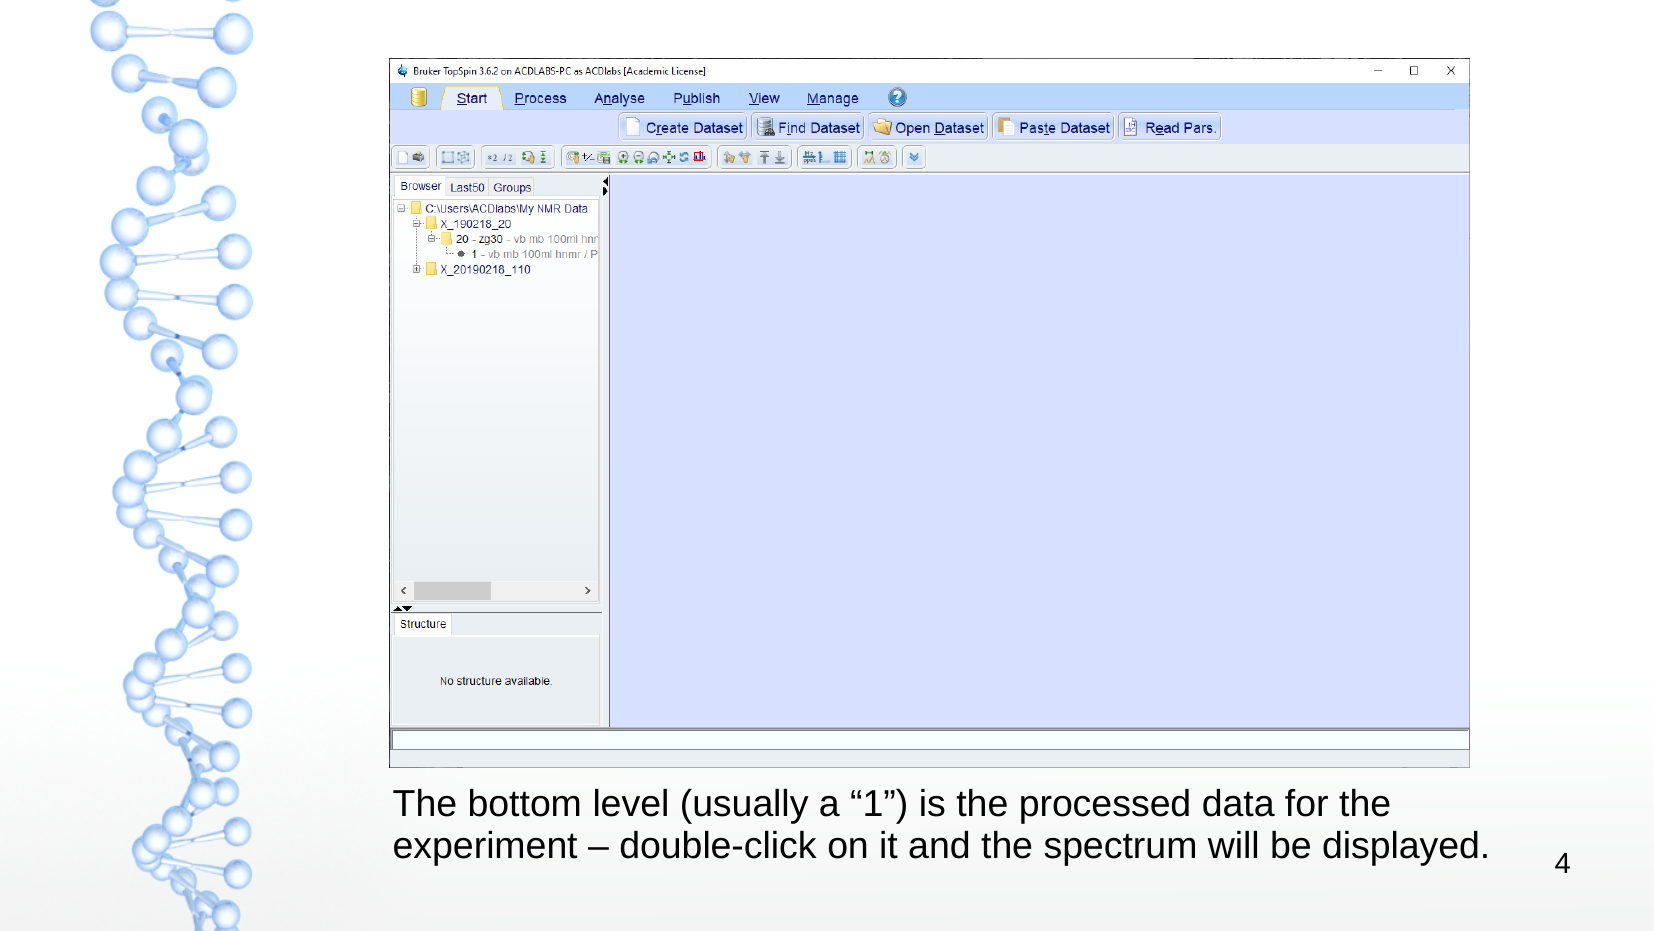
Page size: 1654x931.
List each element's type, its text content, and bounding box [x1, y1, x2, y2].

text_box The bottom level (usually a “1”) is the processed data for the experiment – double-click on it and the spectrum will be displayed. [377, 775, 1506, 875]
picture [0, 0, 1654, 931]
